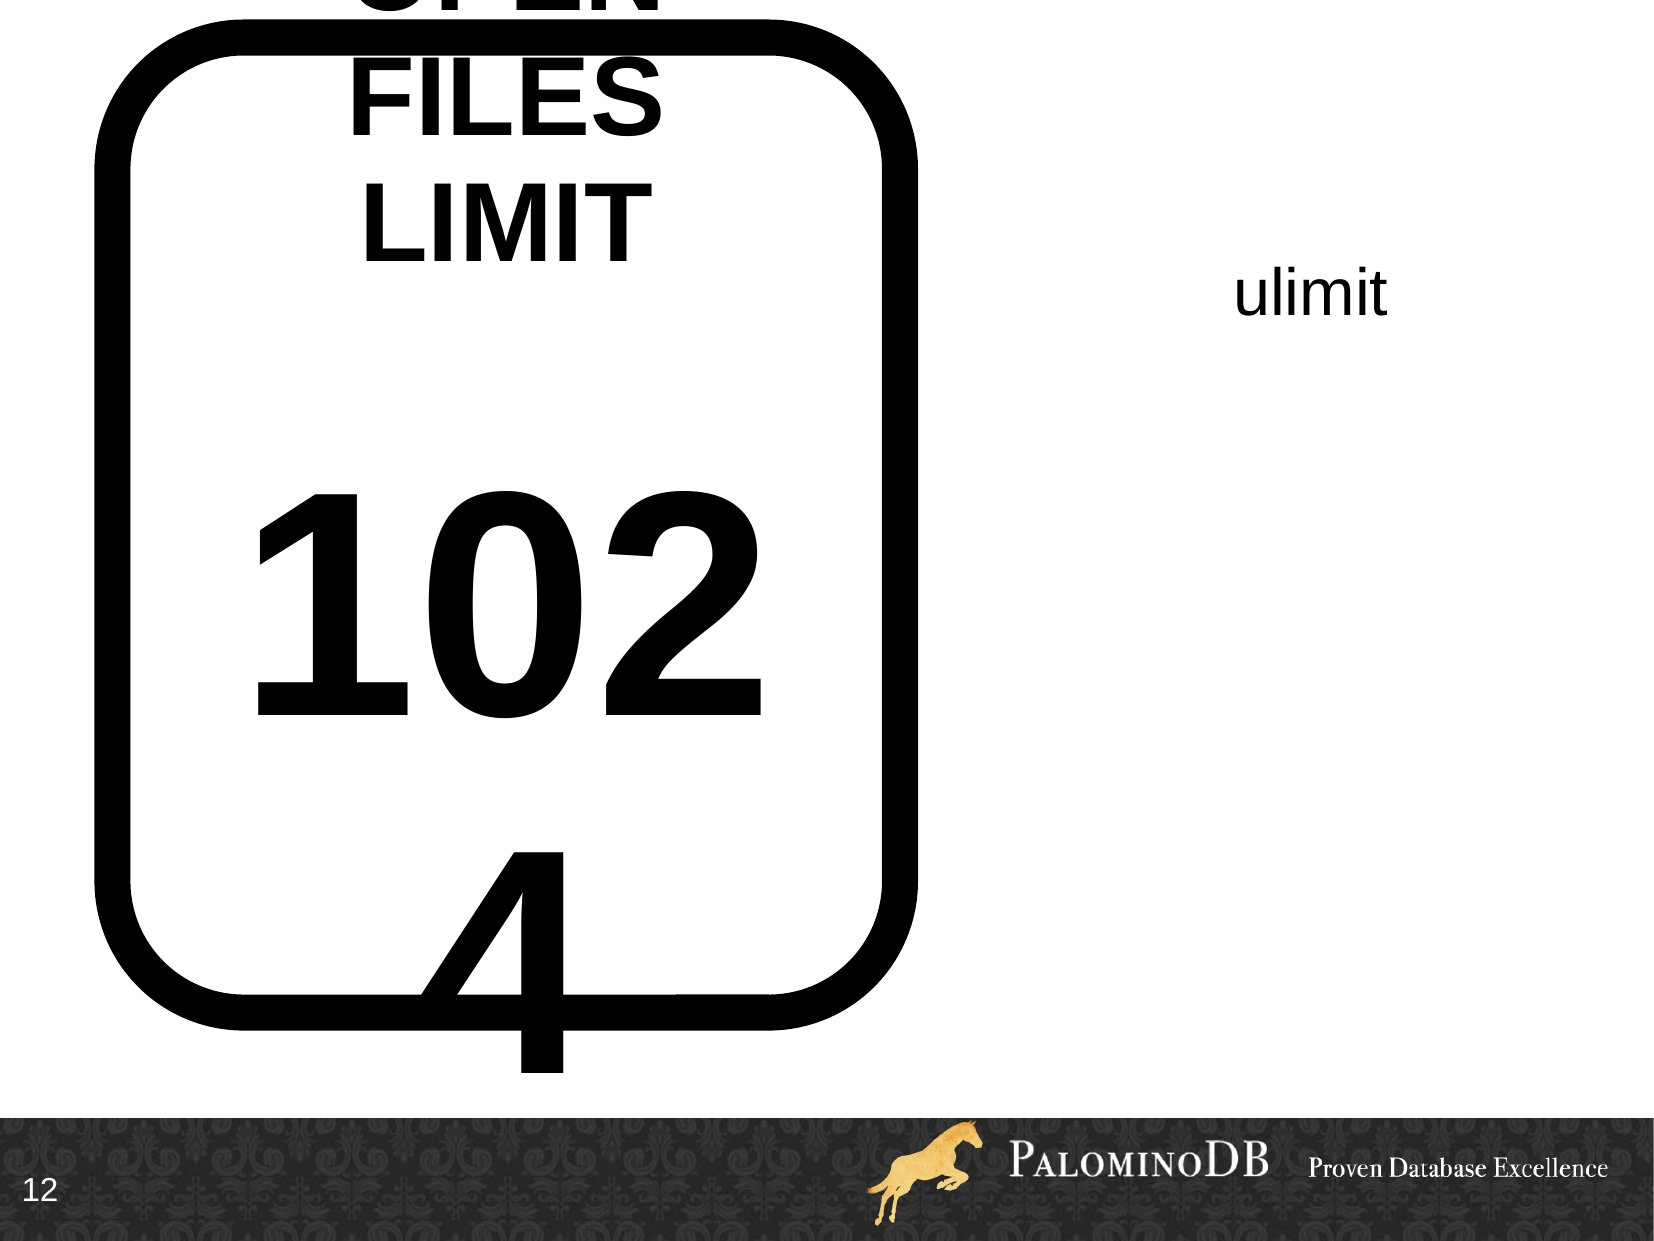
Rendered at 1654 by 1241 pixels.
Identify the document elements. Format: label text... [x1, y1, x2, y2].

text_box OPEN FILES LIMIT 1024 [457, 892, 523, 995]
picture [0, 1109, 1654, 1241]
list ulimit [1162, 254, 1571, 488]
text_box OPEN FILES LIMIT 1024 [112, 37, 901, 1013]
